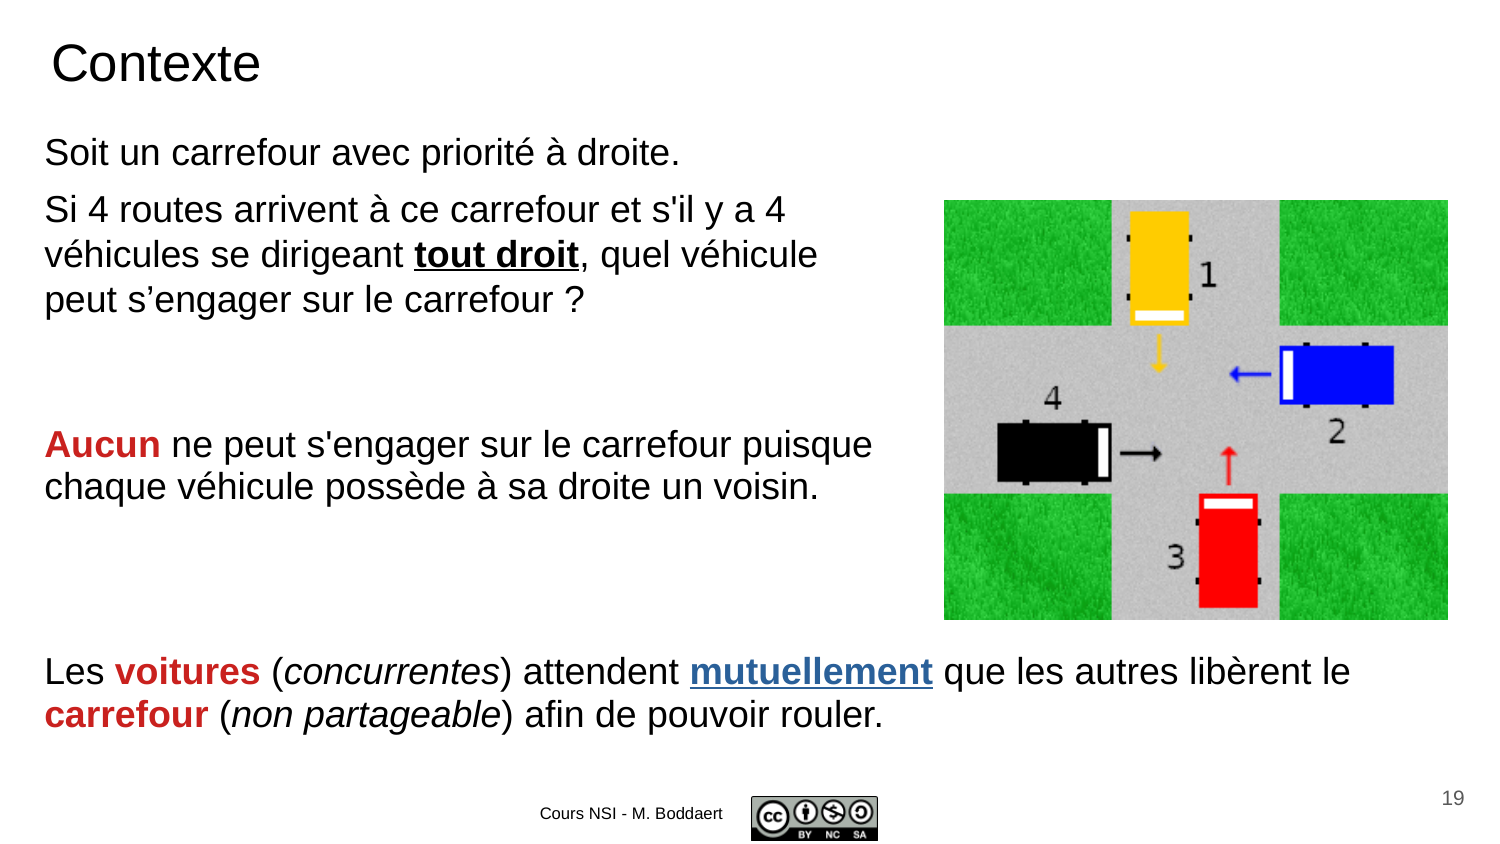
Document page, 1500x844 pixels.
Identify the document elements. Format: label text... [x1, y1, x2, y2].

text_box Soit un carrefour avec priorité à droite. Si 4 routes arrivent à ce carrefour et s'il y a 4 véhicules se dirigeant tout droit, quel véhicule peut s’engager sur le carrefour ? [29, 120, 916, 355]
title Contexte [51, 13, 1449, 108]
slide_number <numéro> [1389, 764, 1480, 830]
picture [944, 200, 1448, 620]
picture [751, 796, 878, 841]
text_box Aucun ne peut s'engager sur le carrefour puisque chaque véhicule possède à sa droite un voisin. [29, 415, 945, 518]
text_box Les voitures (concurrentes) attendent mutuellement que les autres libèrent le carrefour (non partageable) afin de pouvoir rouler. [29, 643, 1418, 768]
